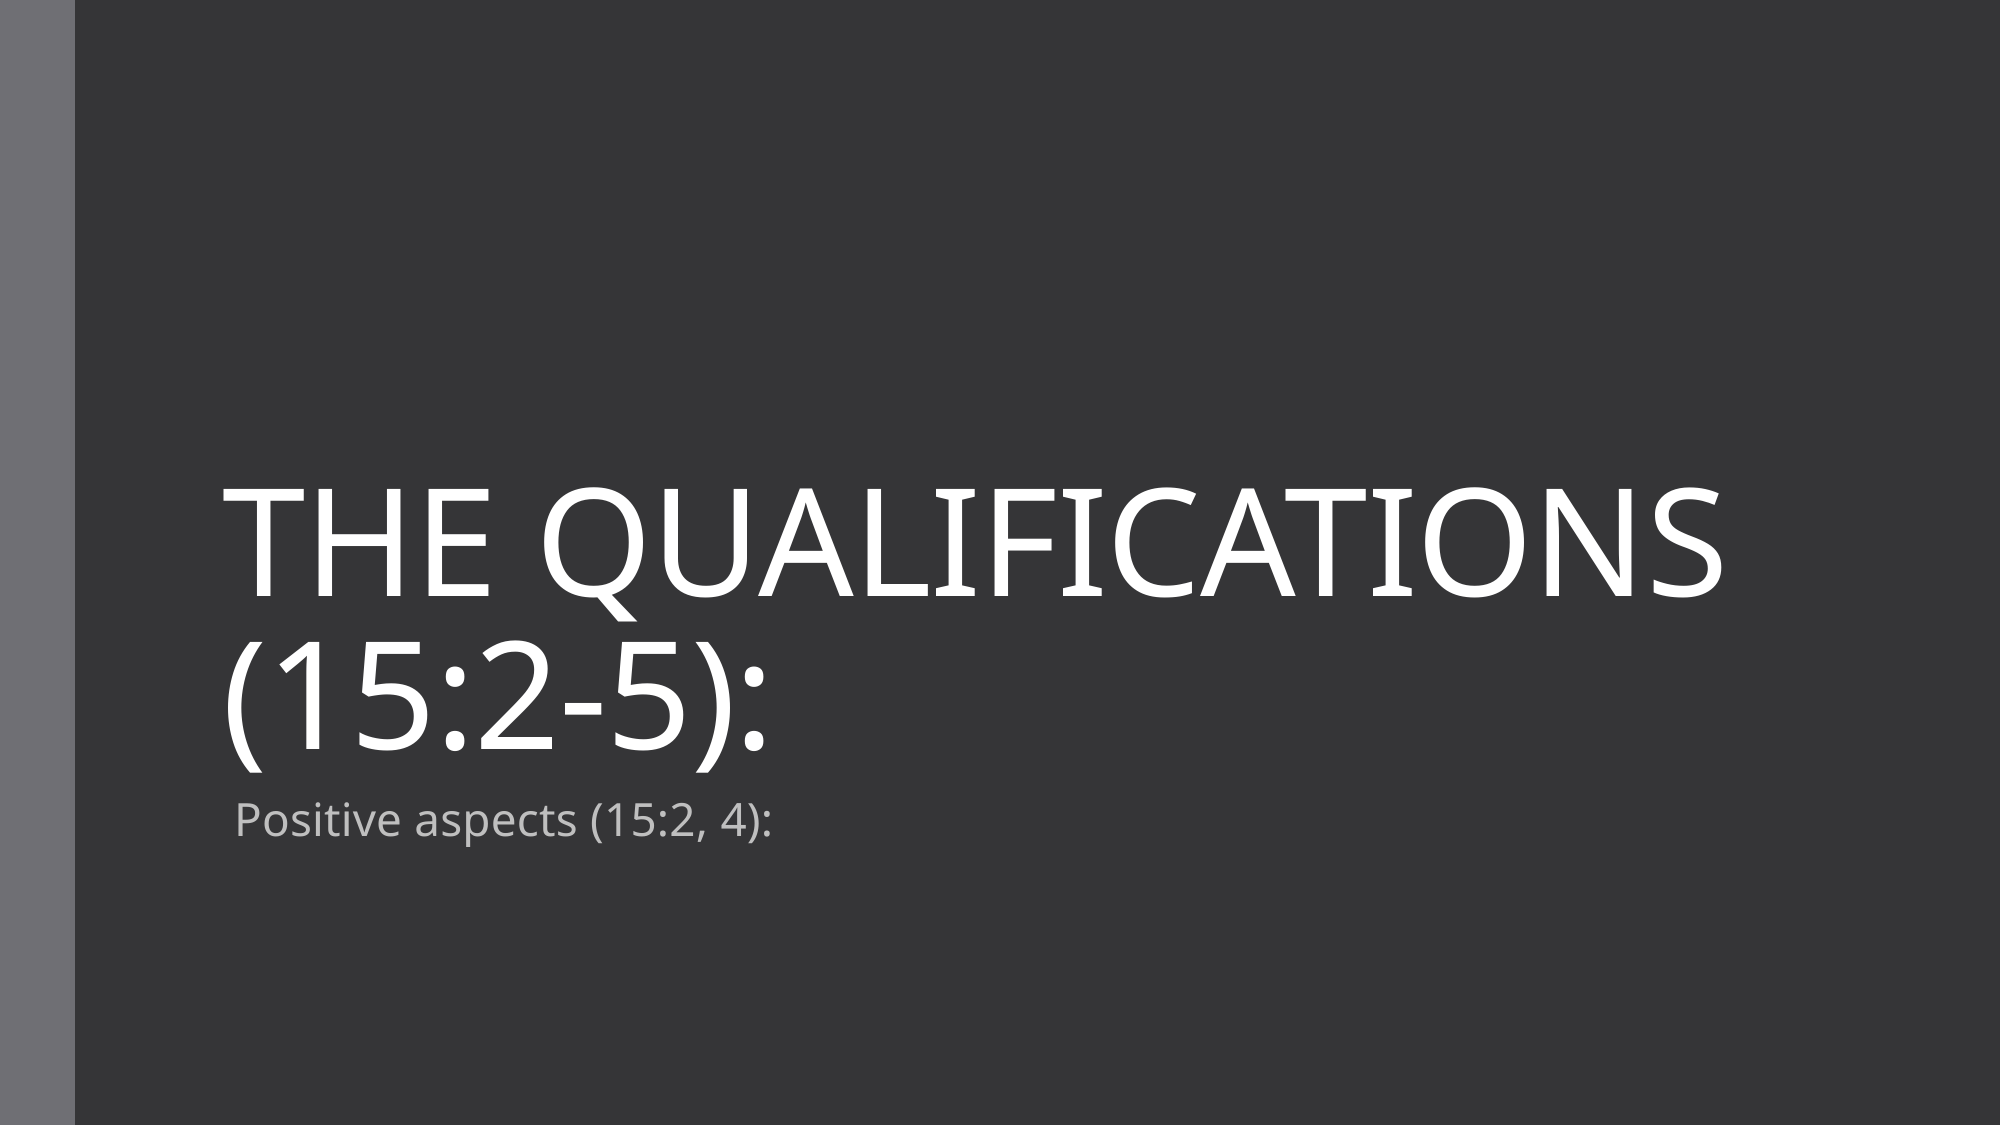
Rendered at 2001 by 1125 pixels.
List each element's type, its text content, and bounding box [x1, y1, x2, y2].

subtitle Positive aspects (15:2, 4): [206, 787, 1752, 1066]
title THE QUALIFICATIONS (15:2-5): [206, 124, 1752, 787]
